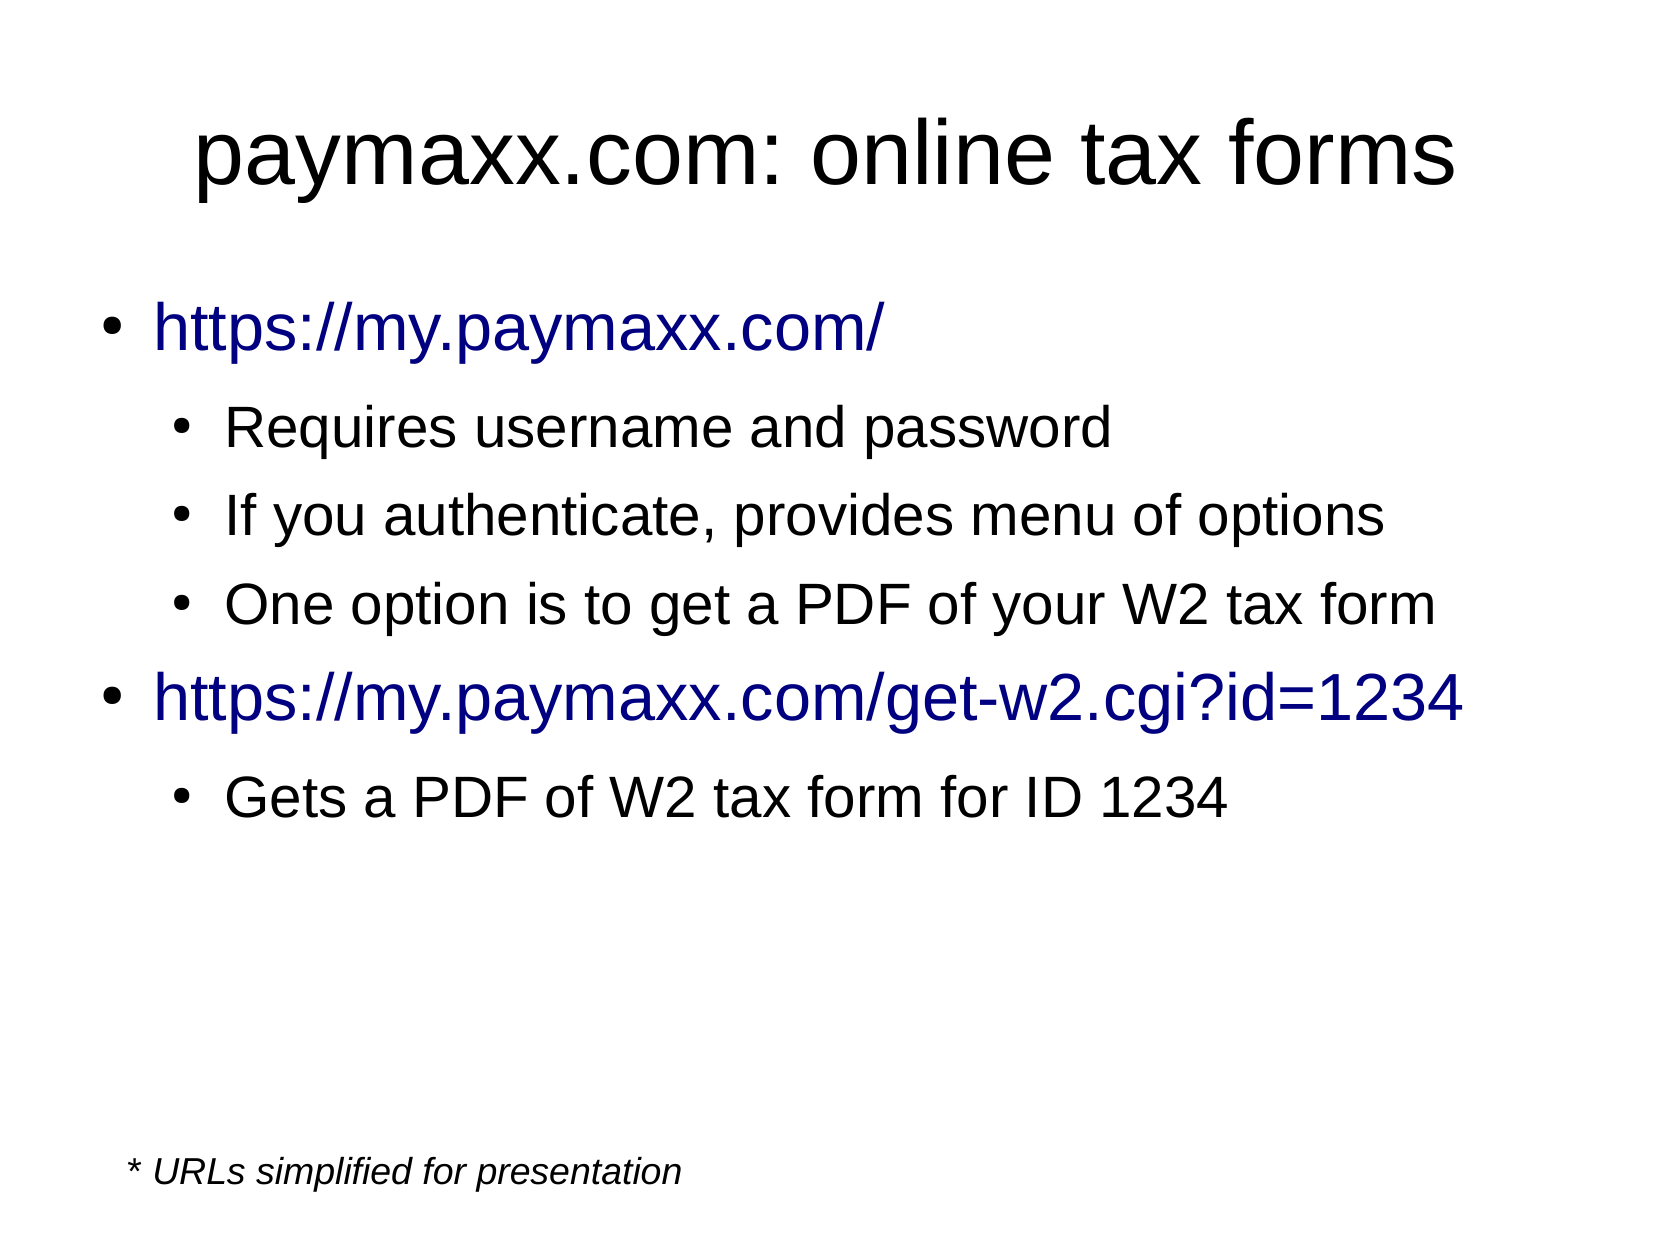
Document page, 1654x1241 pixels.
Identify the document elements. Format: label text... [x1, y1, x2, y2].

title paymaxx.com: online tax forms [82, 49, 1571, 257]
text_box * URLs simplified for presentation [112, 1143, 698, 1201]
list https://my.paymaxx.com/ Requires username and password If you authenticate, provides menu of options One option is to get a PDF of your W2 tax form https://my.paymaxx.com/get-w2.cgi?id=1234 Gets a PDF of W2 tax form for ID 1234 [82, 290, 1571, 1109]
